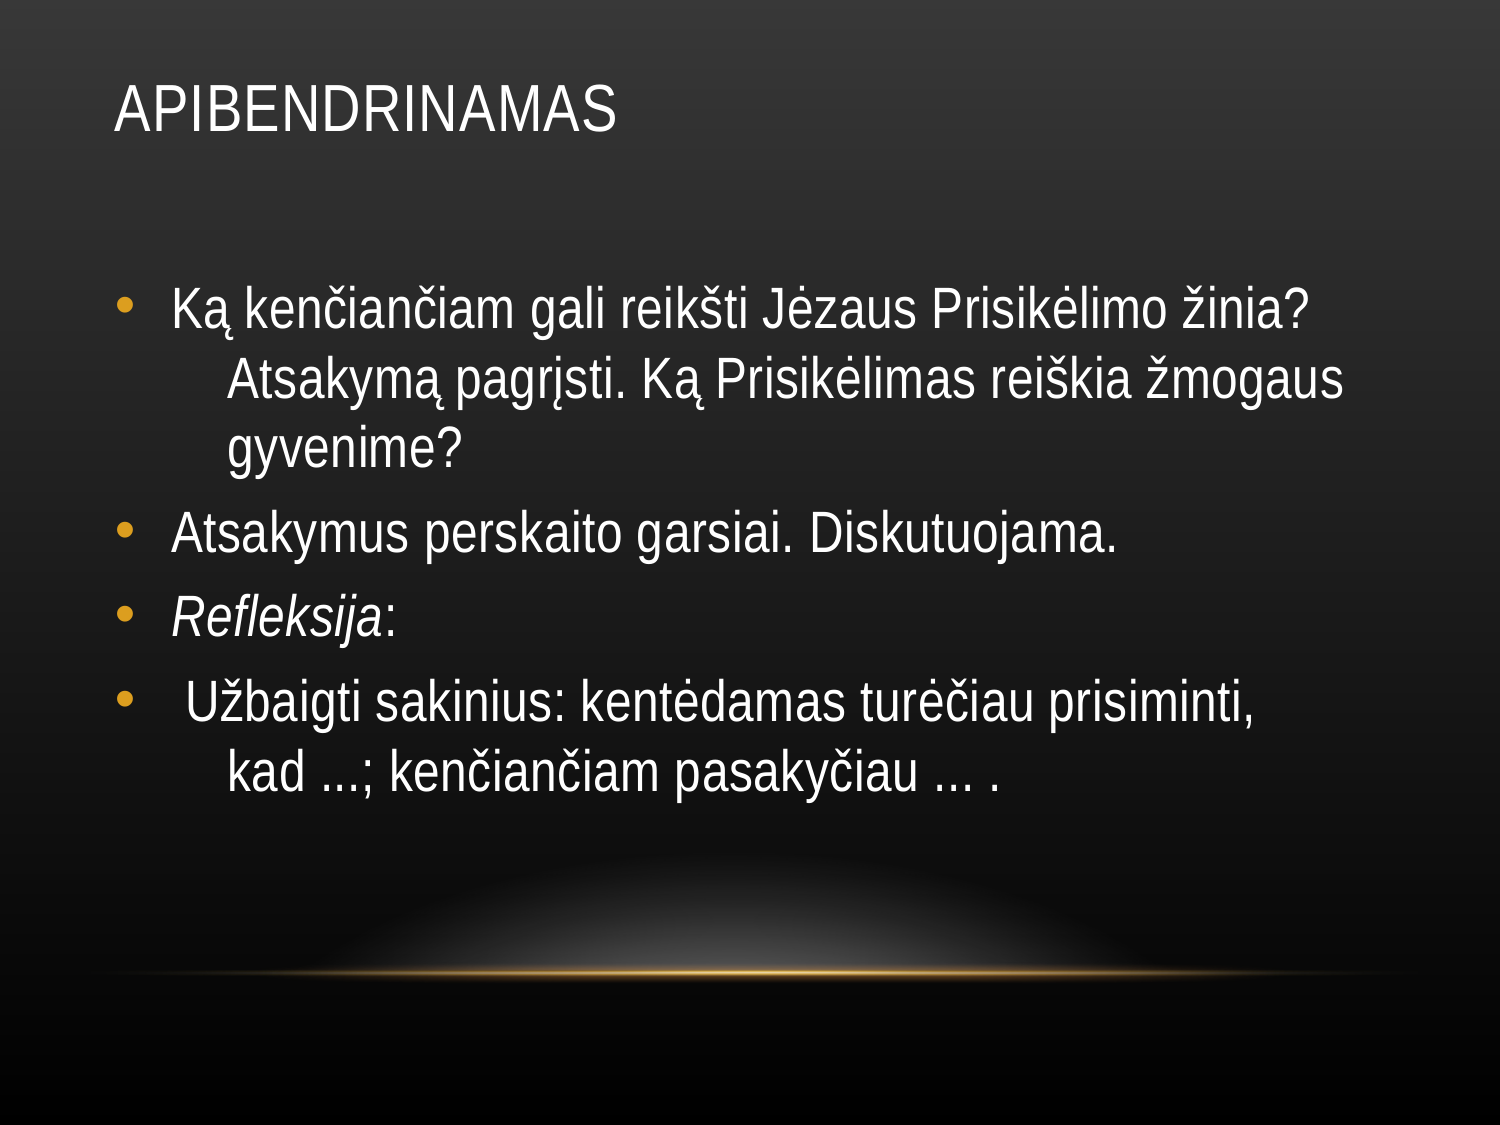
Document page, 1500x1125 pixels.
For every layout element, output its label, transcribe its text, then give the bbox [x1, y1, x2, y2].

title Apibendrinamas [99, 45, 1400, 233]
list Ką kenčiančiam gali reikšti Jėzaus Prisikėlimo žinia? Atsakymą pagrįsti. Ką Prisikėlimas reiškia žmogaus gyvenime? Atsakymus perskaito garsiai. Diskutuojama. Refleksija: Užbaigti sakinius: kentėdamas turėčiau prisiminti, kad ...; kenčiančiam pasakyčiau ... . [99, 262, 1400, 938]
